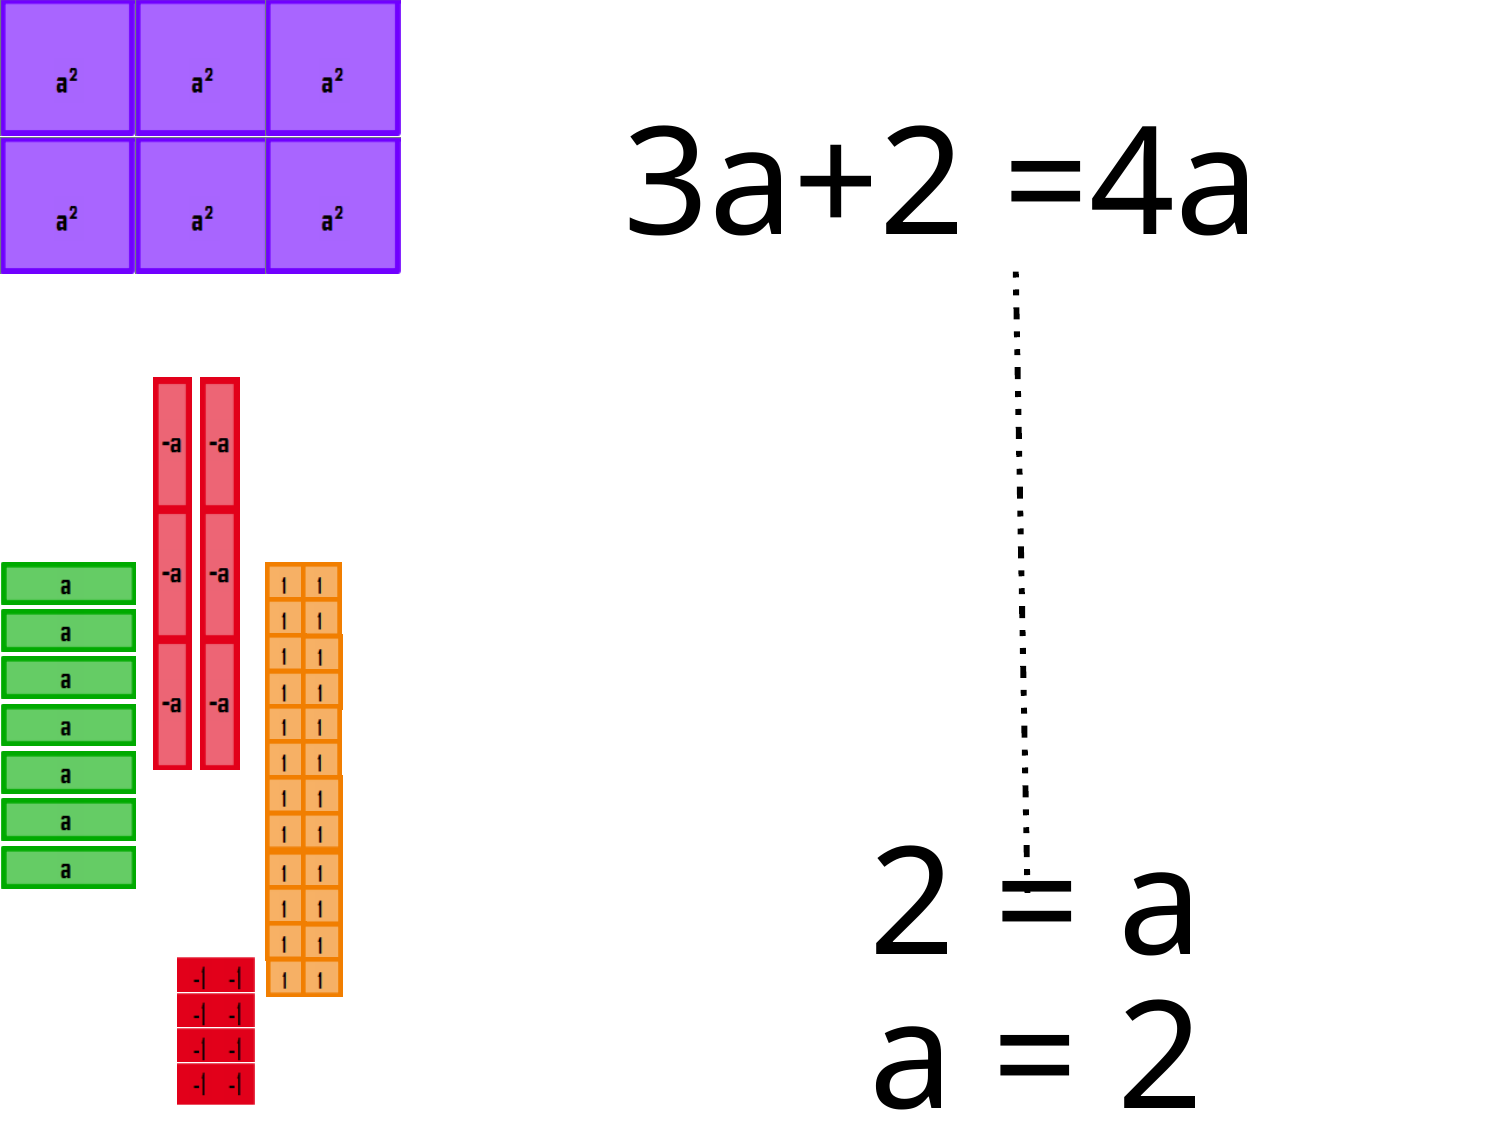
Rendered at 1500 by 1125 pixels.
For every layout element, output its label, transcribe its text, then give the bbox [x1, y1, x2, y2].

picture [265, 562, 343, 998]
picture [0, 798, 136, 841]
picture [0, 704, 136, 747]
picture [200, 377, 240, 770]
picture [0, 562, 136, 605]
picture [153, 377, 192, 770]
picture [0, 137, 401, 274]
picture [0, 846, 136, 889]
picture [177, 956, 255, 1106]
text_box 2 = a [854, 797, 1218, 993]
picture [0, 609, 136, 652]
picture [0, 0, 401, 136]
text_box a = 2 [854, 993, 1218, 1125]
text_box 3a+2 =4a [608, 76, 1275, 272]
picture [0, 751, 136, 794]
picture [0, 656, 136, 699]
